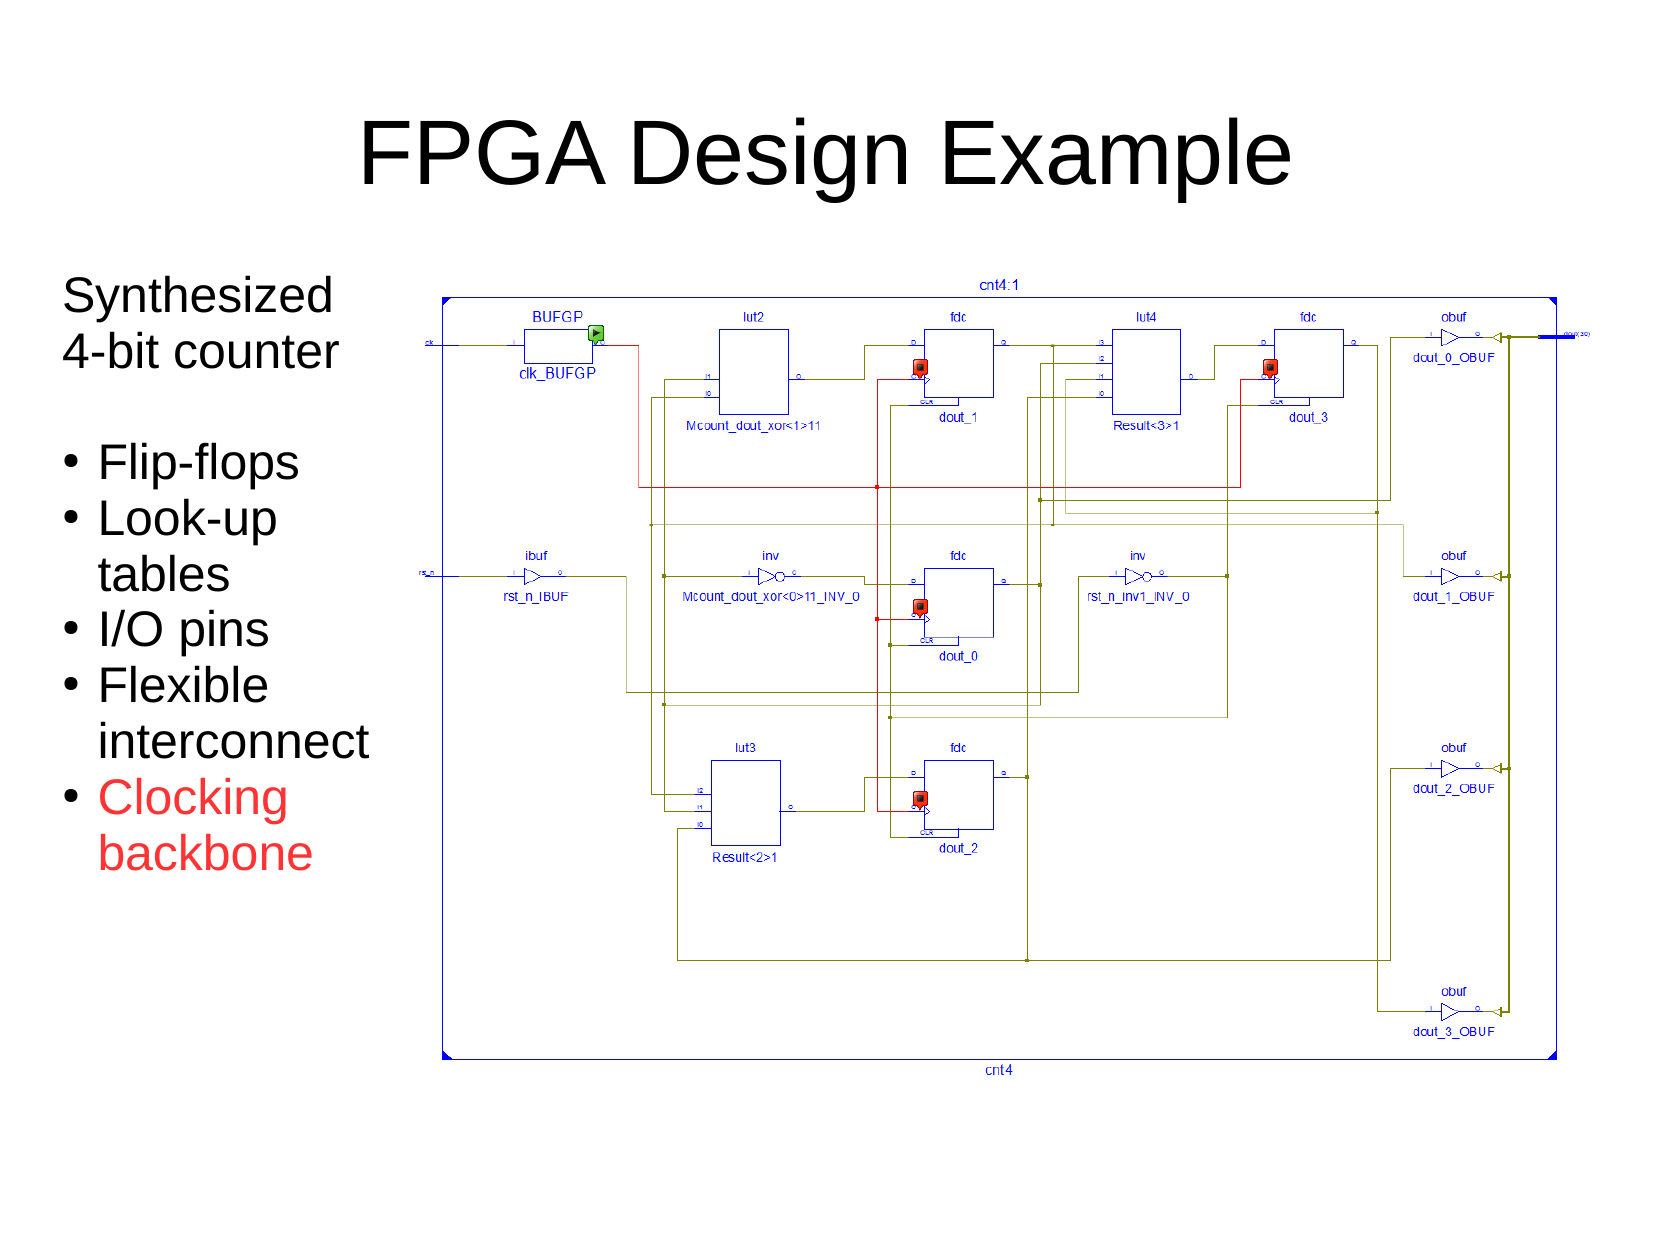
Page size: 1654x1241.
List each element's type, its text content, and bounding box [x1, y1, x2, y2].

picture [413, 265, 1595, 1090]
title FPGA Design Example [82, 49, 1571, 257]
text_box Synthesized 4-bit counter Flip-flops Look-up tables I/O pins Flexible interconnect Clocking backbone [47, 259, 402, 888]
